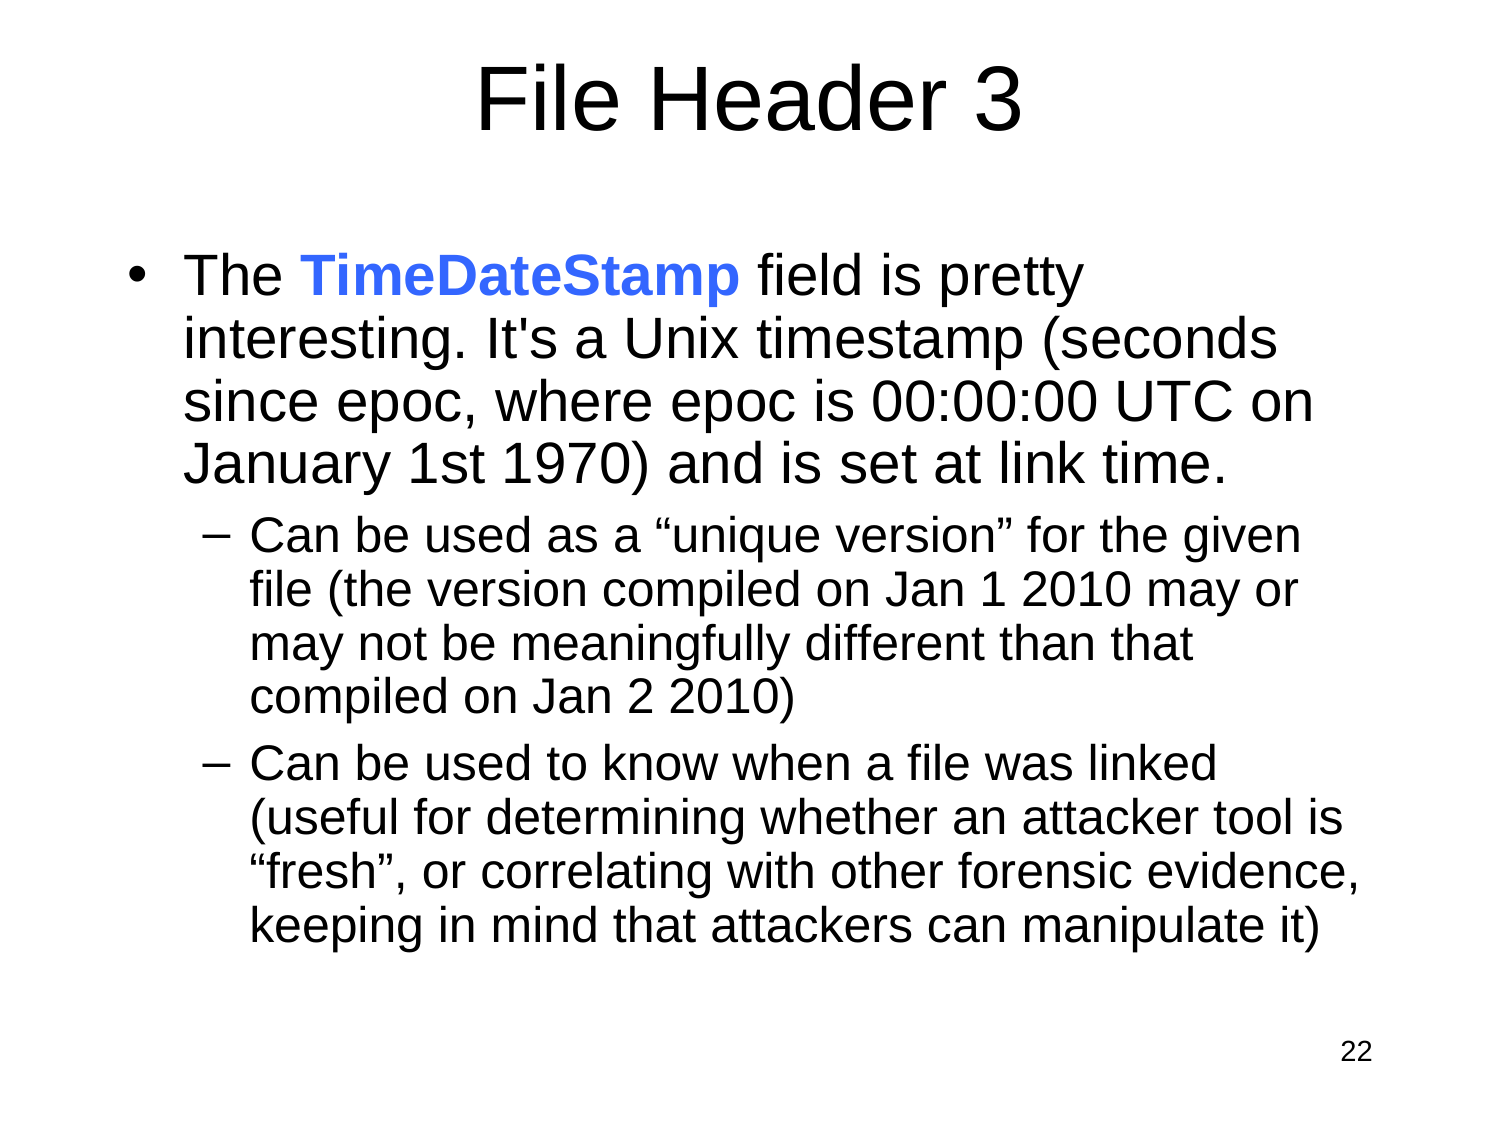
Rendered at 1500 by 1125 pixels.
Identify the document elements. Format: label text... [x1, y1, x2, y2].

title File Header 3 [0, 0, 1500, 188]
list The TimeDateStamp field is pretty interesting. It's a Unix timestamp (seconds since epoc, where epoc is 00:00:00 UTC on January 1st 1970) and is set at link time. Can be used as a “unique version” for the given file (the version compiled on Jan 1 2010 may or may not be meaningfully different than that compiled on Jan 2 2010) Can be used to know when a file was linked (useful for determining whether an attacker tool is “fresh”, or correlating with other forensic evidence, keeping in mind that attackers can manipulate it) [112, 237, 1388, 1051]
text_box <number> [1074, 1025, 1388, 1101]
